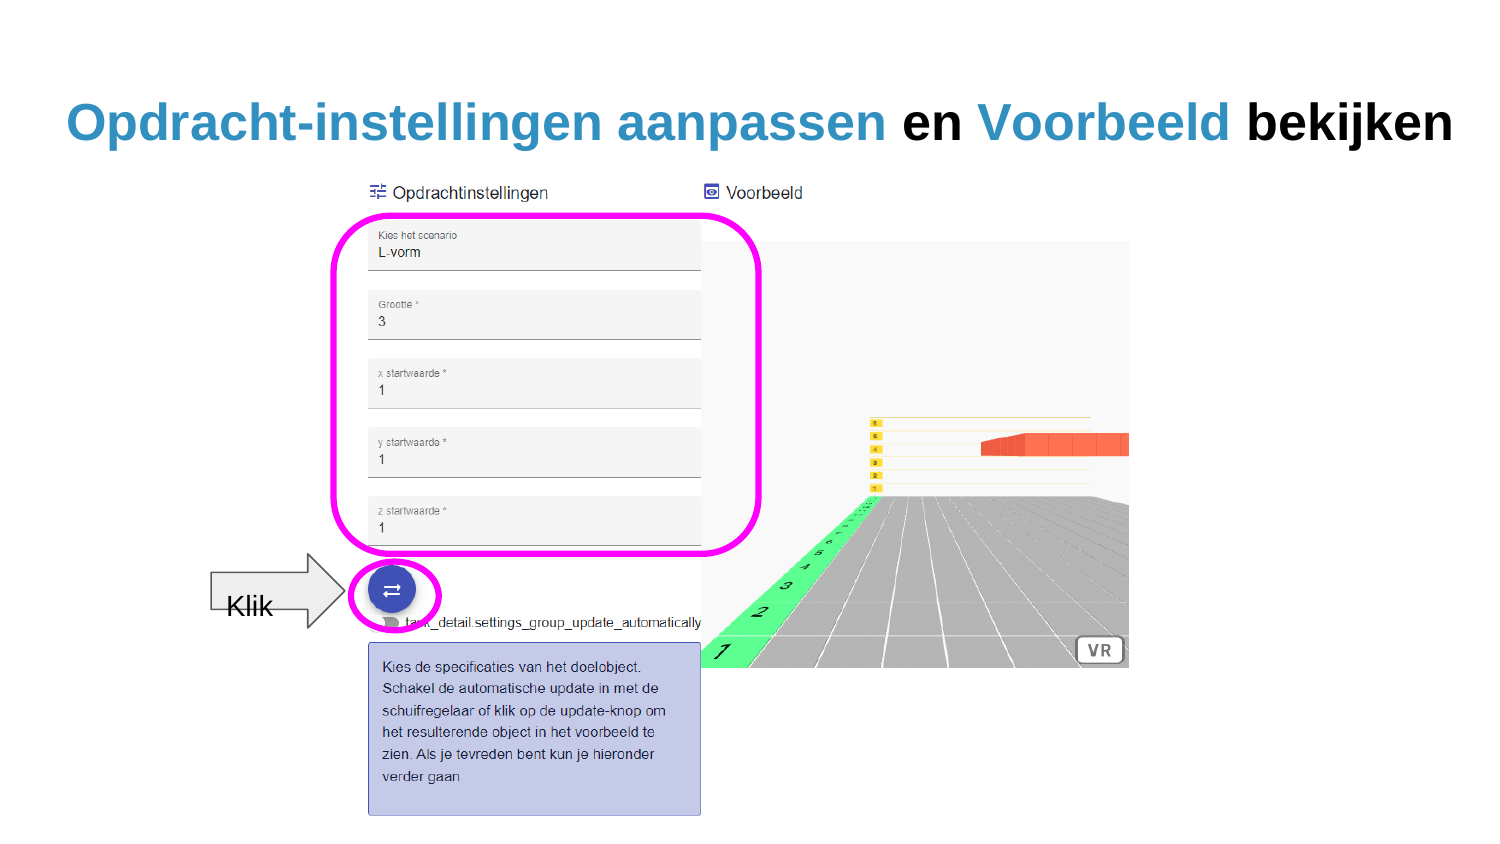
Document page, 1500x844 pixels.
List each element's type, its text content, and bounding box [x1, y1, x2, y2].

picture [363, 219, 755, 550]
picture [363, 166, 1137, 822]
title Opdracht-instellingen aanpassen en Voorbeeld bekijken [51, 72, 1491, 167]
picture [363, 565, 435, 627]
text_box Klik [211, 553, 345, 628]
